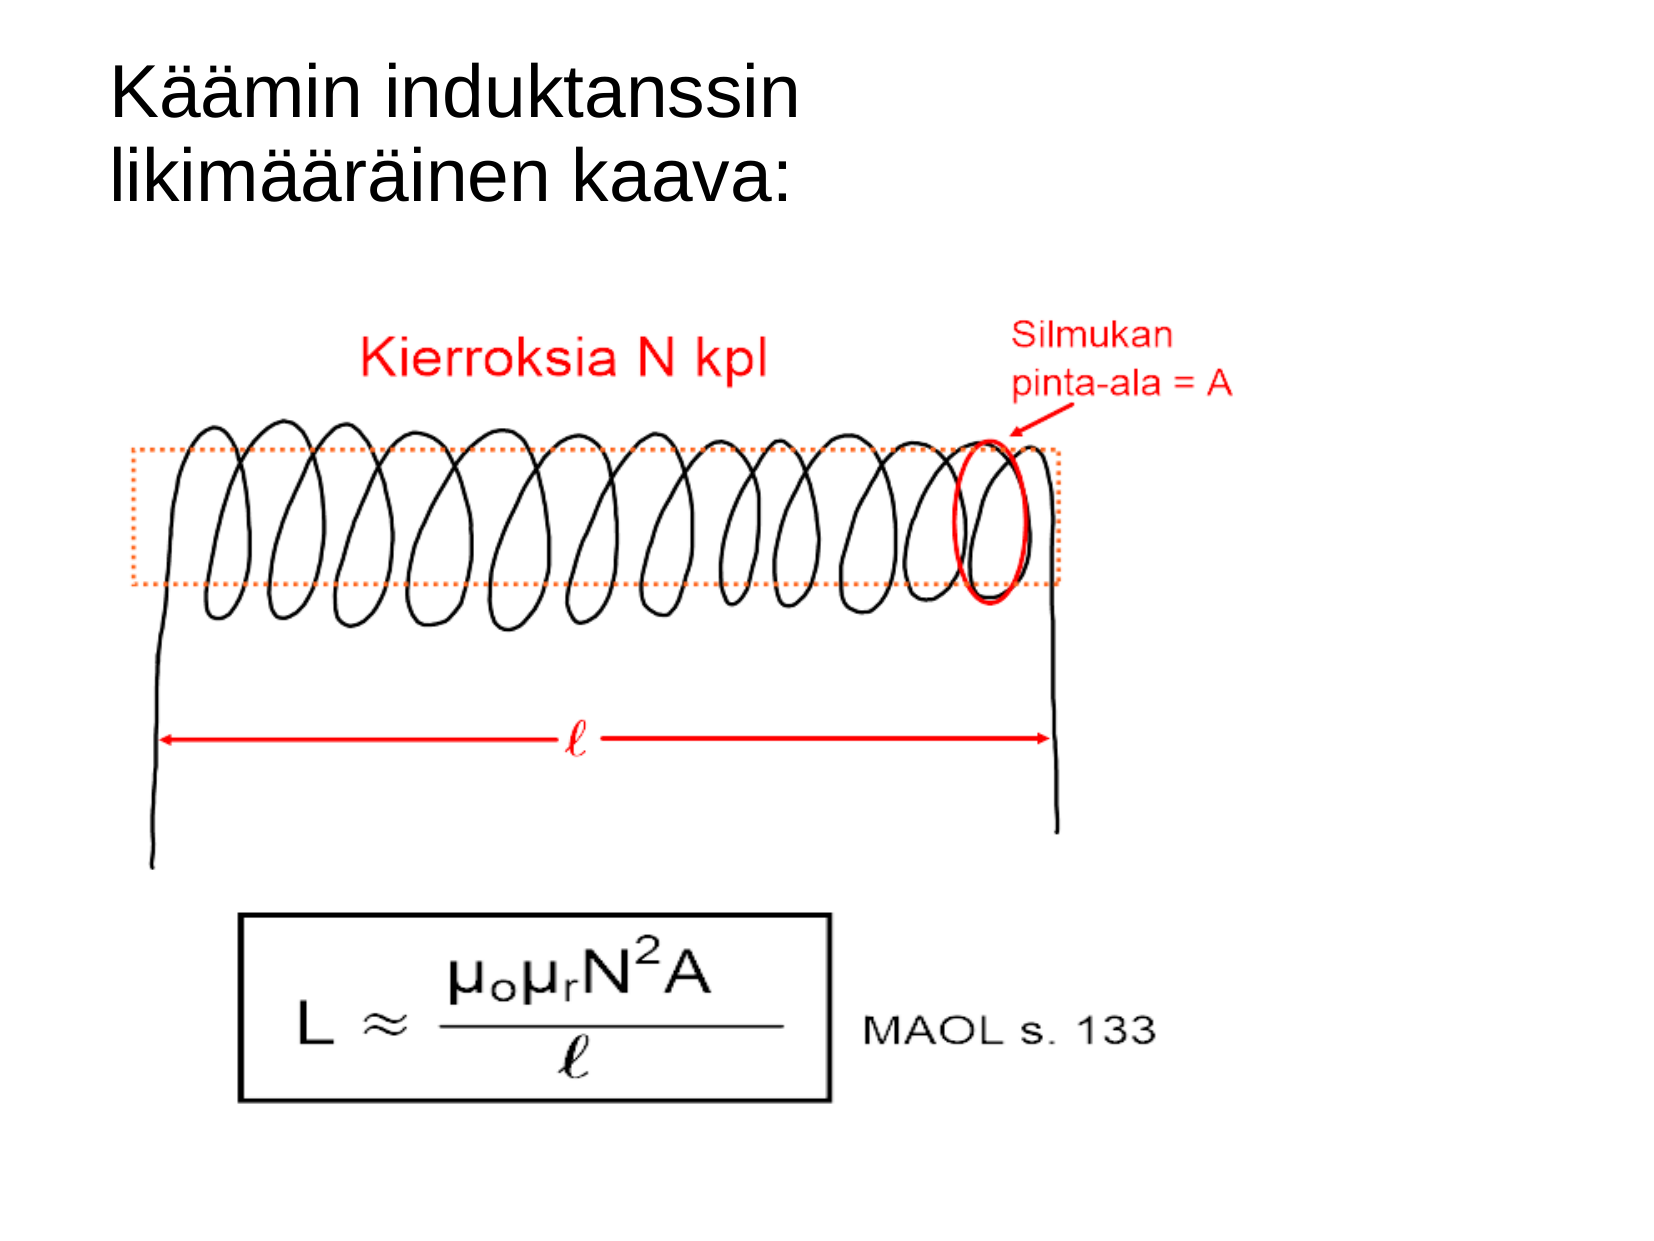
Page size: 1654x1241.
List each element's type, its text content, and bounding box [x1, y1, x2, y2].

text_box Käämin induktanssin likimääräinen kaava: [94, 41, 821, 225]
picture [107, 259, 1288, 1137]
